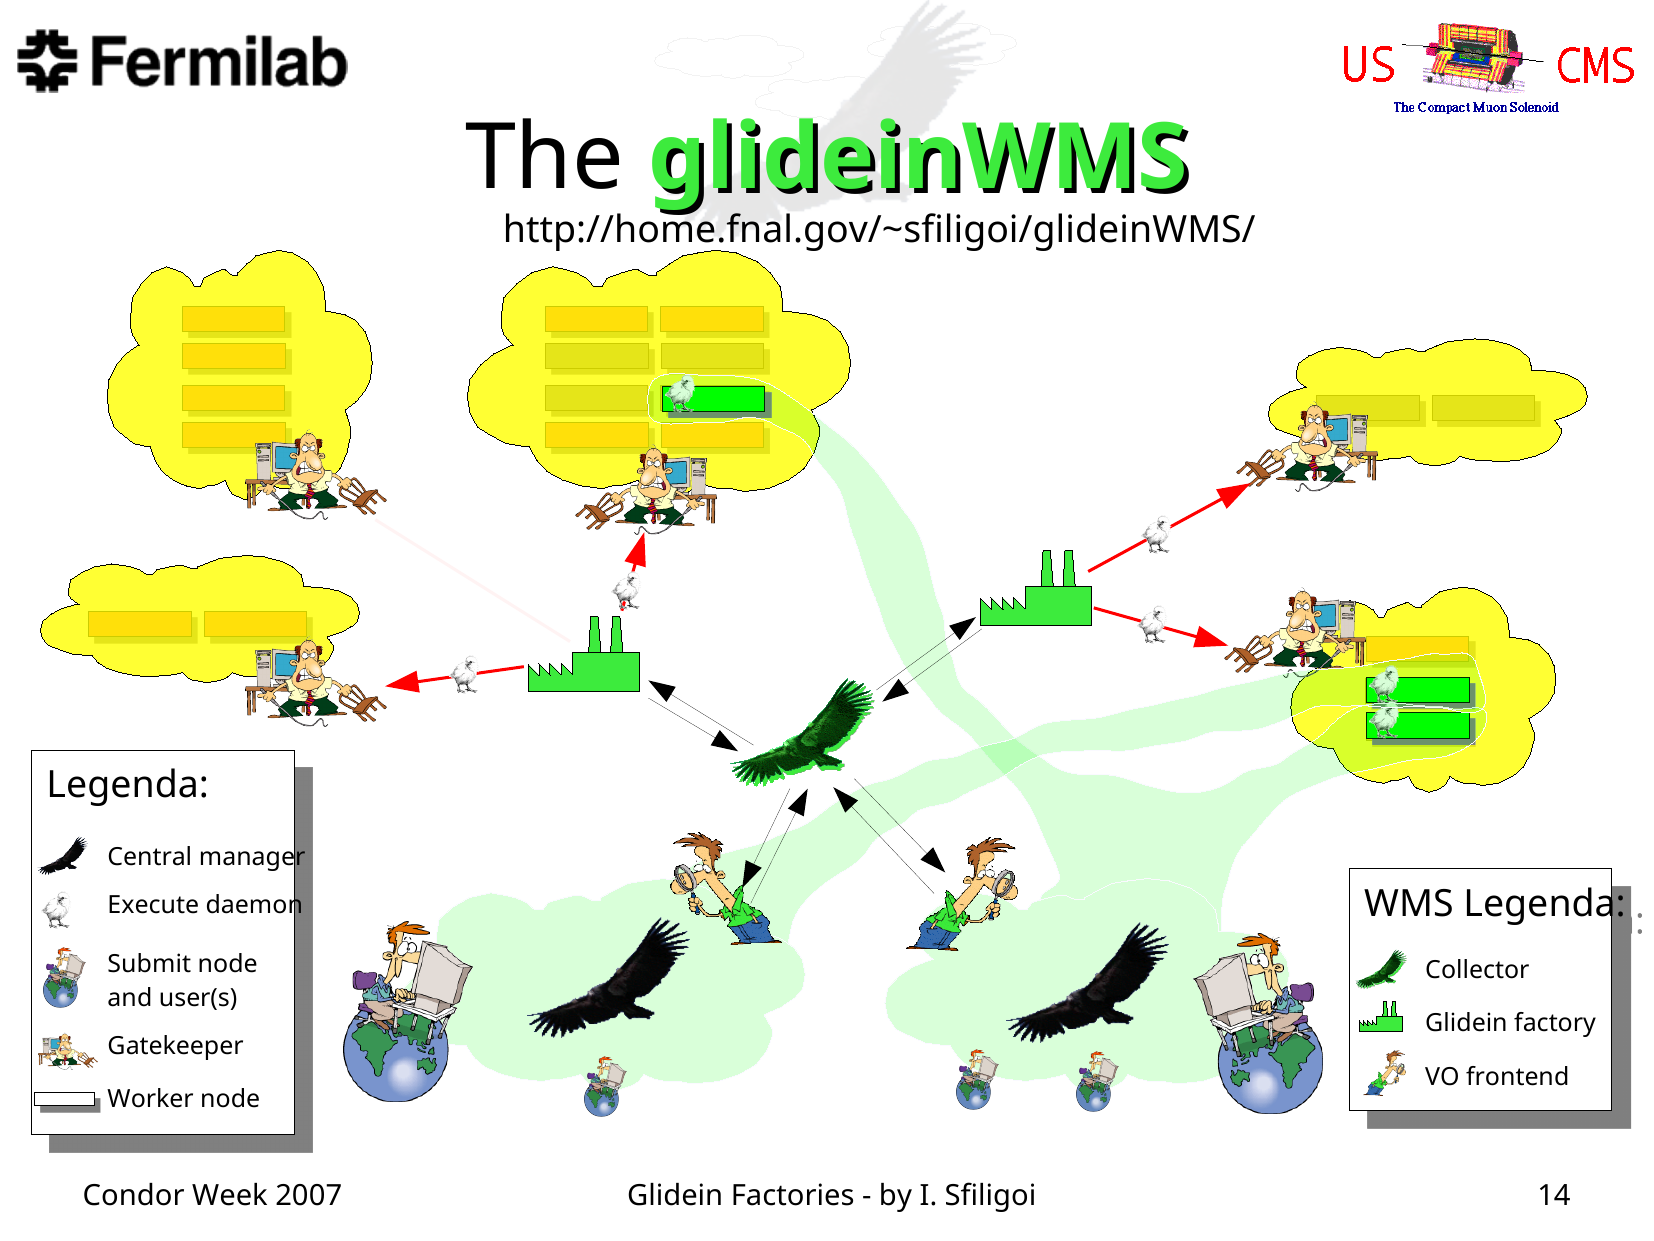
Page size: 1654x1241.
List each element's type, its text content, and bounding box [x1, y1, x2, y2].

picture [527, 832, 782, 1038]
picture [37, 836, 88, 875]
picture [343, 921, 473, 1102]
text_box [1359, 1001, 1403, 1032]
picture [1076, 1051, 1119, 1112]
picture [1137, 605, 1168, 644]
text_box [40, 555, 360, 683]
picture [575, 444, 717, 535]
text_box Collector [1410, 944, 1542, 988]
picture [1193, 933, 1323, 1114]
text_box VO frontend [1410, 1050, 1578, 1095]
picture [584, 1056, 627, 1117]
text_box [1274, 338, 1588, 466]
picture [1236, 401, 1378, 492]
text_box [34, 1092, 92, 1106]
picture [1355, 949, 1405, 988]
text_box Submit node and user(s) [92, 938, 266, 1010]
text_box Worker node [92, 1073, 267, 1118]
picture [956, 1049, 999, 1110]
picture [17, 29, 348, 93]
text_box [438, 800, 879, 1088]
text_box Gatekeeper [92, 1020, 249, 1065]
picture [1363, 1050, 1406, 1096]
text_box [467, 250, 946, 668]
text_box Central manager [92, 831, 308, 876]
text_box WMS Legenda: [1349, 868, 1612, 1111]
title The glideinWMS [82, 49, 1571, 257]
text_box [528, 616, 640, 692]
picture [730, 678, 872, 784]
text_box Glidein factory [1410, 997, 1605, 1041]
text_box http://home.fnal.gov/~sfiligoi/glideinWMS/ [488, 194, 1257, 253]
text_box [980, 550, 1092, 626]
picture [38, 1032, 98, 1070]
picture [245, 636, 387, 727]
picture [1340, 23, 1636, 114]
picture [449, 655, 480, 694]
picture [245, 429, 387, 520]
picture [43, 947, 86, 1008]
text_box Legenda: [31, 750, 295, 1135]
picture [1224, 587, 1366, 678]
picture [1141, 515, 1172, 554]
picture [611, 571, 642, 610]
text_box [107, 250, 373, 500]
picture [906, 837, 1169, 1043]
text_box [906, 640, 950, 679]
text_box Execute daemon [92, 878, 308, 923]
text_box [863, 587, 1556, 1087]
text_box [848, 787, 899, 836]
picture [41, 891, 72, 929]
